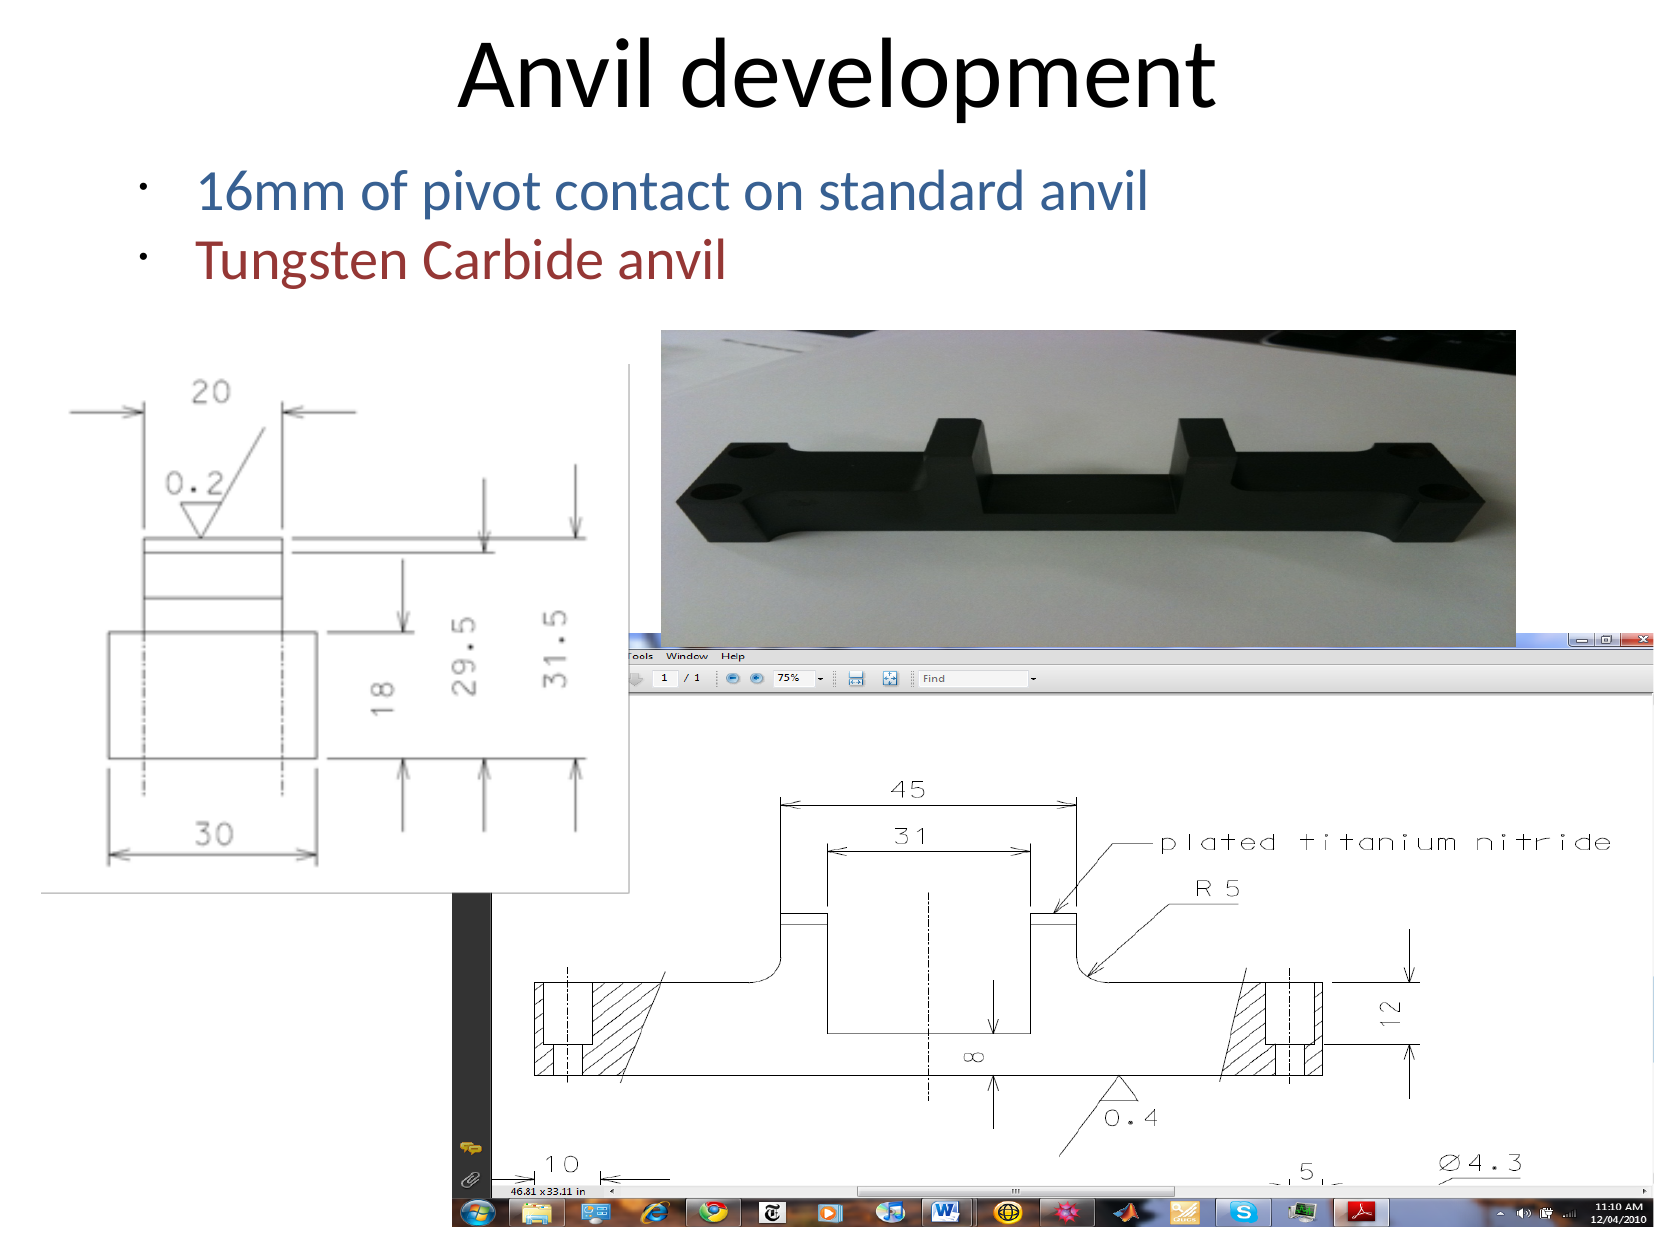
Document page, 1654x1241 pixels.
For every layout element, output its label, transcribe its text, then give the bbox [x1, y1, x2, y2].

picture [41, 330, 1654, 1227]
text_box Anvil development [0, 0, 1654, 135]
text_box 16mm of pivot contact on standard anvil Tungsten Carbide anvil [123, 144, 1509, 300]
